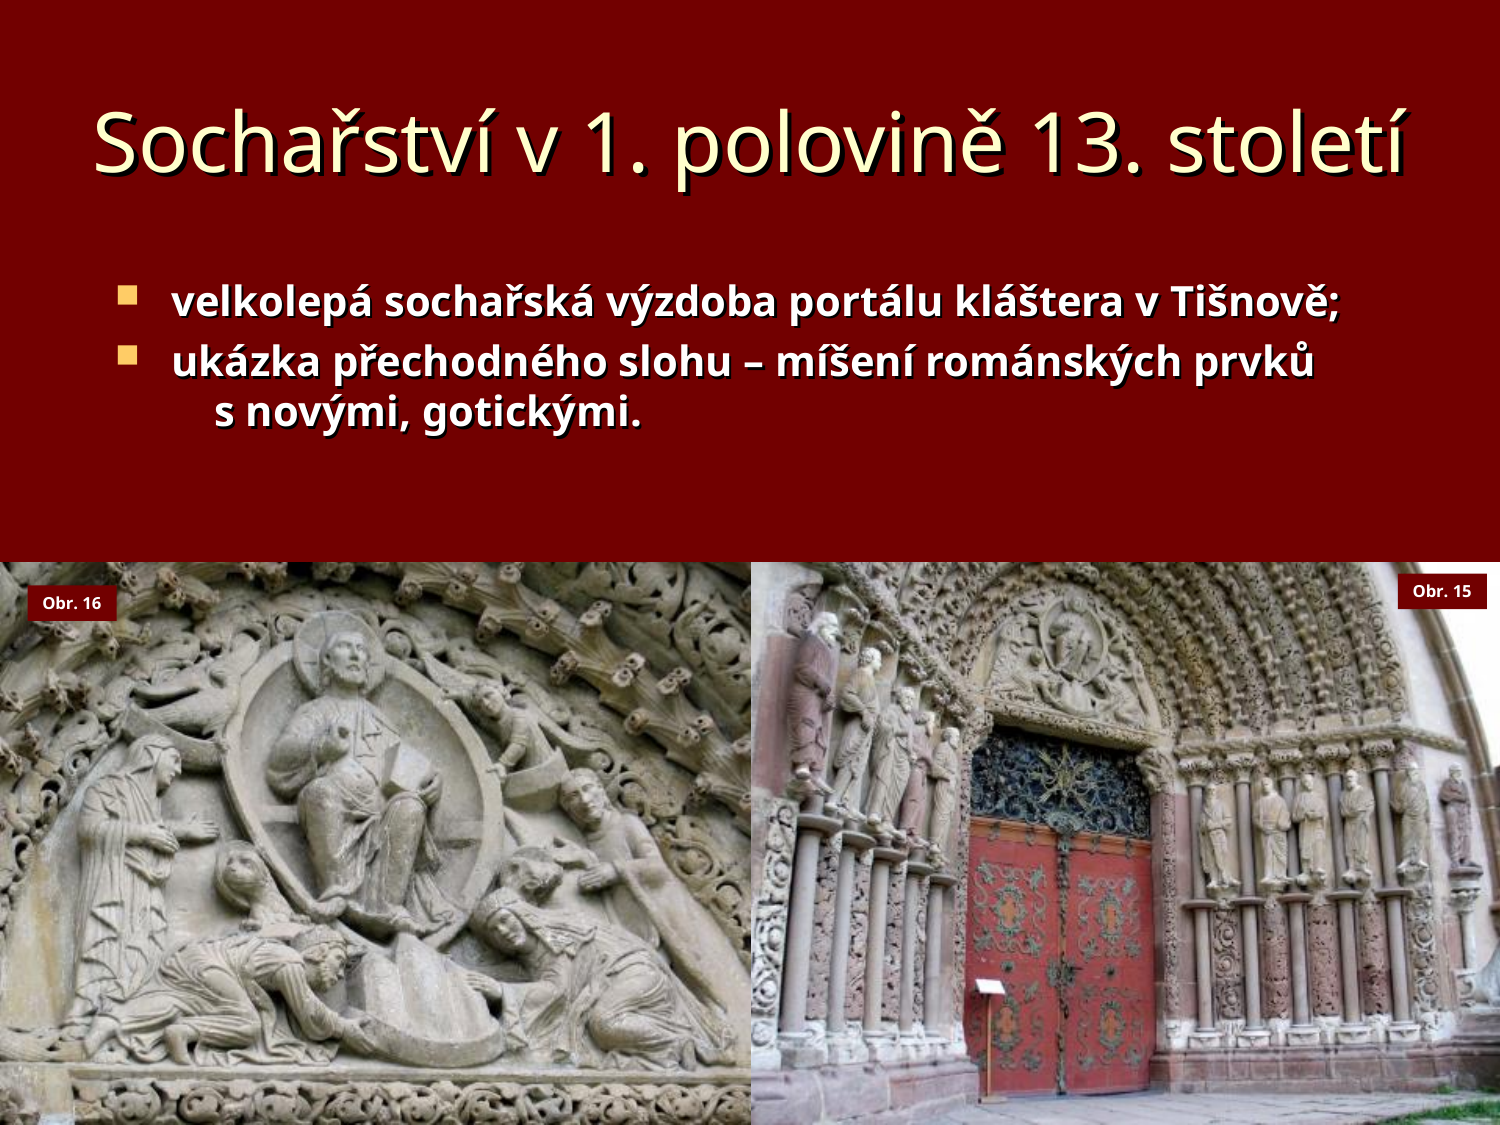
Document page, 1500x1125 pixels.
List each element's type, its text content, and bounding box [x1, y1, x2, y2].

text_box [0, 562, 1500, 1125]
text_box Obr. 15 [1397, 573, 1487, 610]
list velkolepá sochařská výzdoba portálu kláštera v Tišnově; ukázka přechodného slohu – míšení románských prvků s novými, gotickými. [100, 267, 1459, 492]
title Sochařství v 1. polovině 13. století [75, 45, 1426, 233]
text_box Obr. 16 [27, 585, 117, 621]
